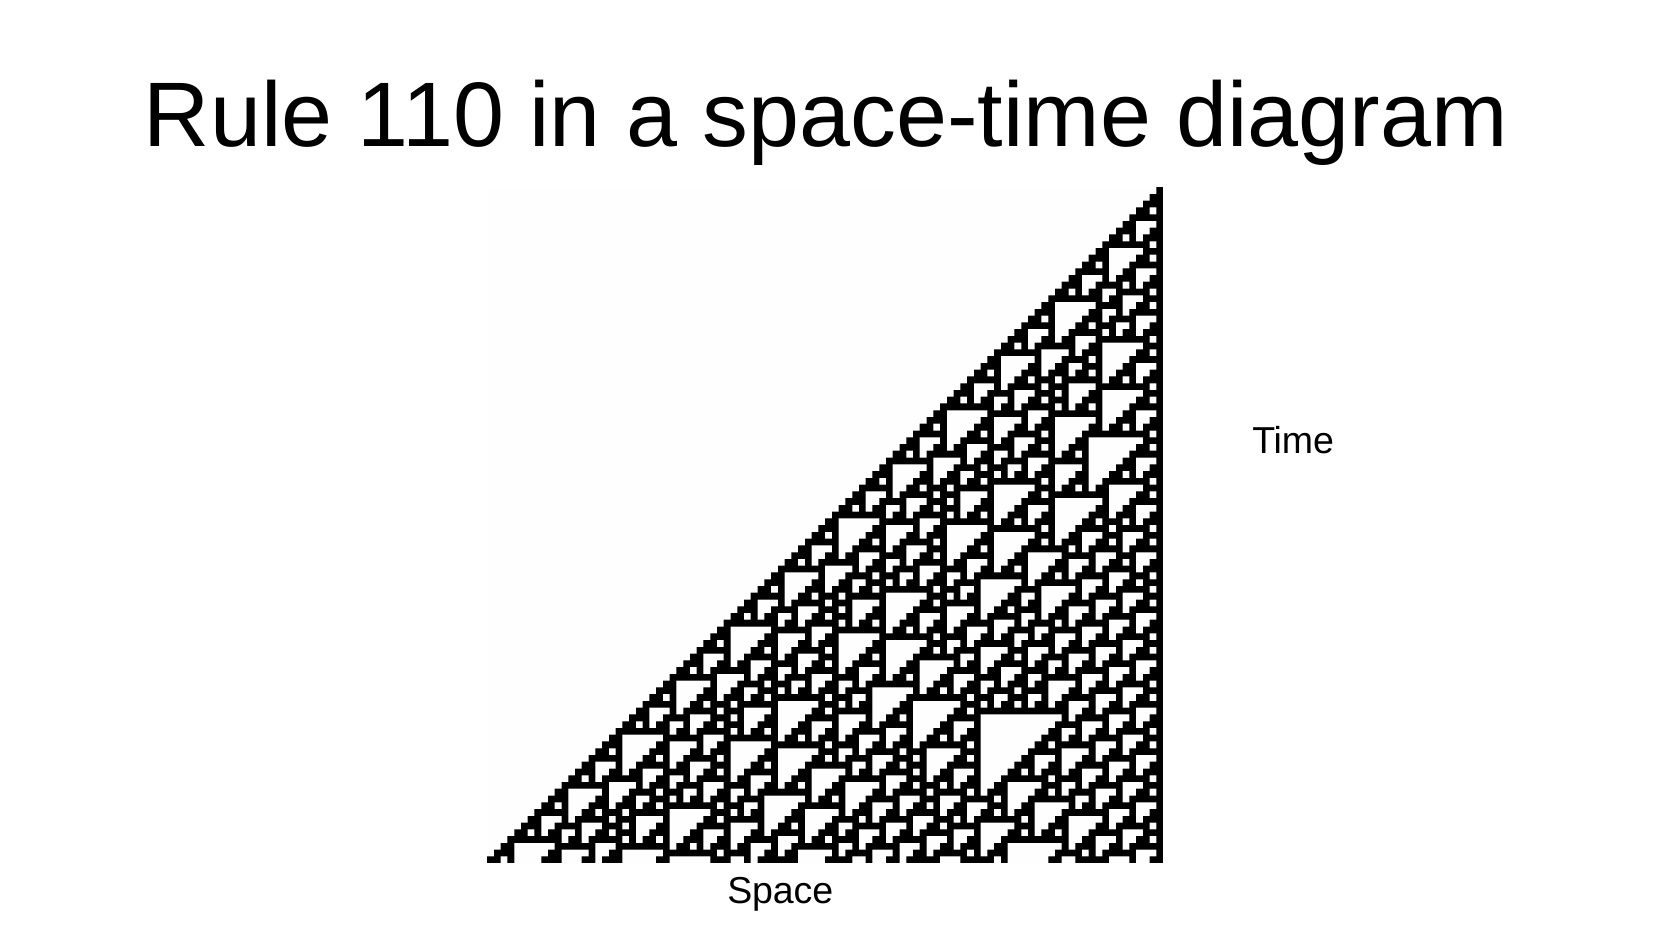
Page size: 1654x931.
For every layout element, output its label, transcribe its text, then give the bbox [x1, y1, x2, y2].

text_box Time [1237, 412, 1463, 488]
title Rule 110 in a space-time diagram [82, 37, 1571, 193]
picture [487, 187, 1163, 863]
text_box Space [712, 862, 976, 931]
